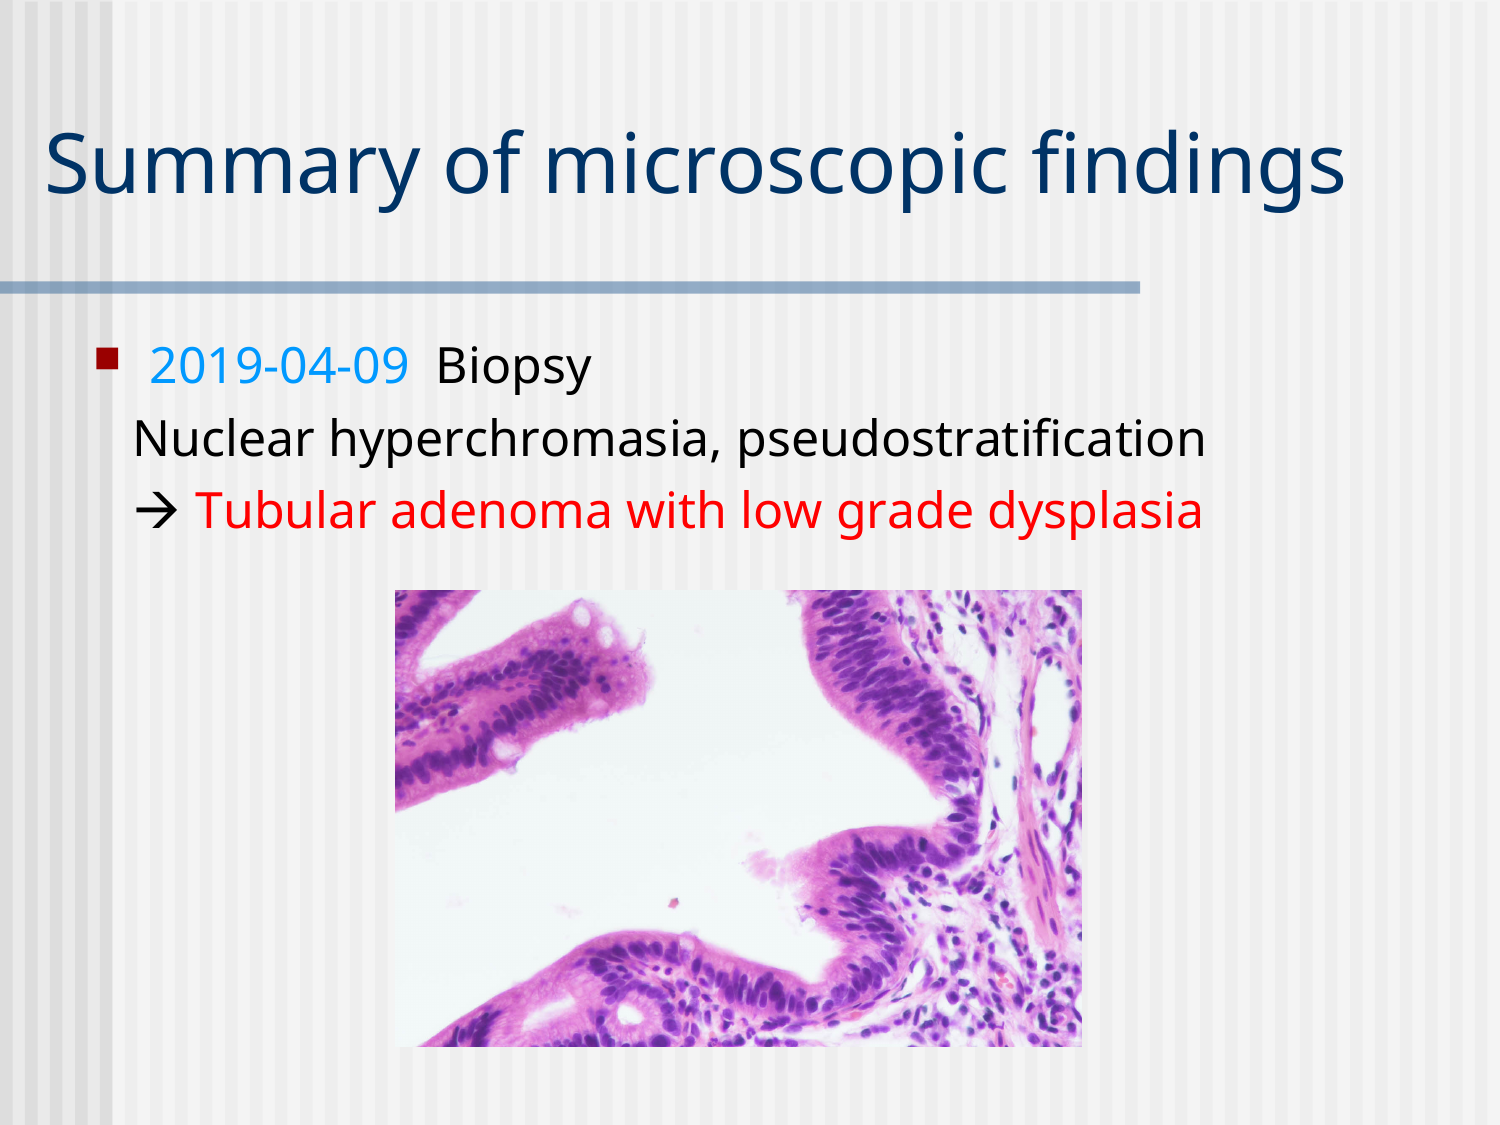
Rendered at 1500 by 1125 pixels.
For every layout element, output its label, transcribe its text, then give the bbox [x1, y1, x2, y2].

list 2019-04-09 Biopsy Nuclear hyperchromasia, pseudostratification  Tubular adenoma with low grade dysplasia [78, 326, 1418, 1014]
title Summary of microscopic findings [29, 0, 1471, 218]
picture [395, 590, 1082, 1047]
